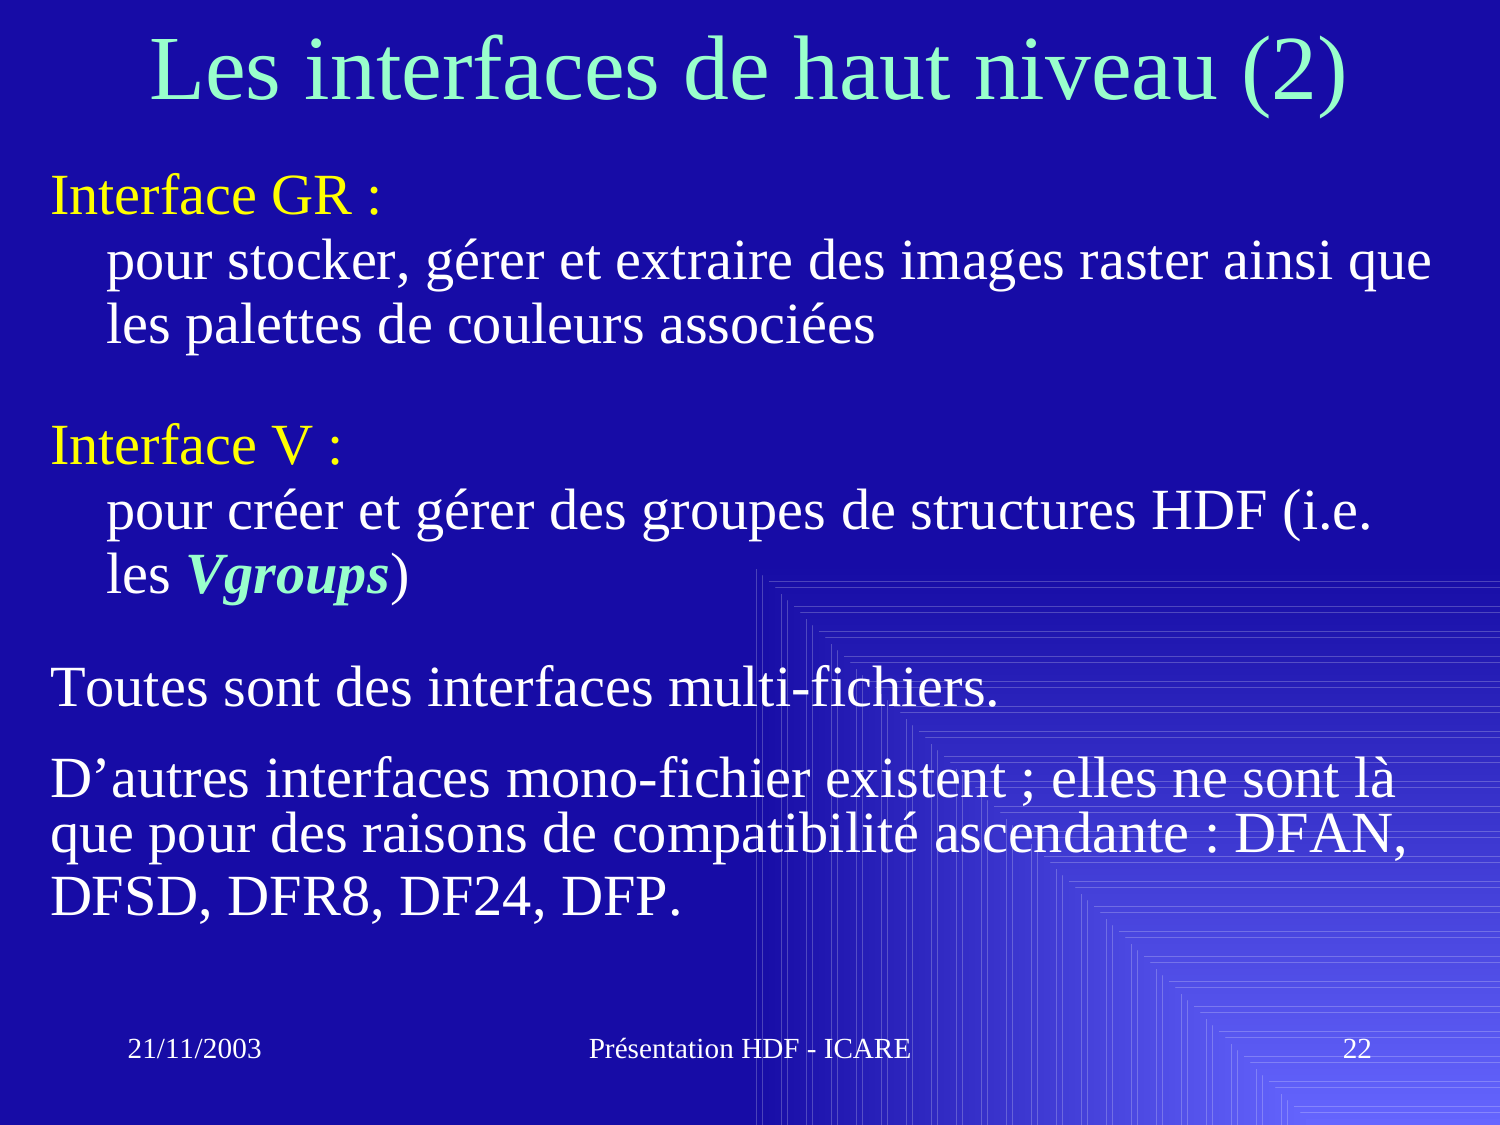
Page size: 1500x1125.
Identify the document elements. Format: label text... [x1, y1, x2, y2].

list Interface GR : pour stocker, gérer et extraire des images raster ainsi que les palettes de couleurs associées [50, 162, 1450, 388]
title Les interfaces de haut niveau (2) [37, 0, 1463, 138]
text_box Toutes sont des interfaces multi-fichiers. D’autres interfaces mono-fichier existent ; elles ne sont là que pour des raisons de compatibilité ascendante : DFAN, DFSD, DFR8, DF24, DFP. [50, 662, 1450, 938]
text_box Interface V : pour créer et gérer des groupes de structures HDF (i.e. les Vgroups) [50, 412, 1450, 638]
